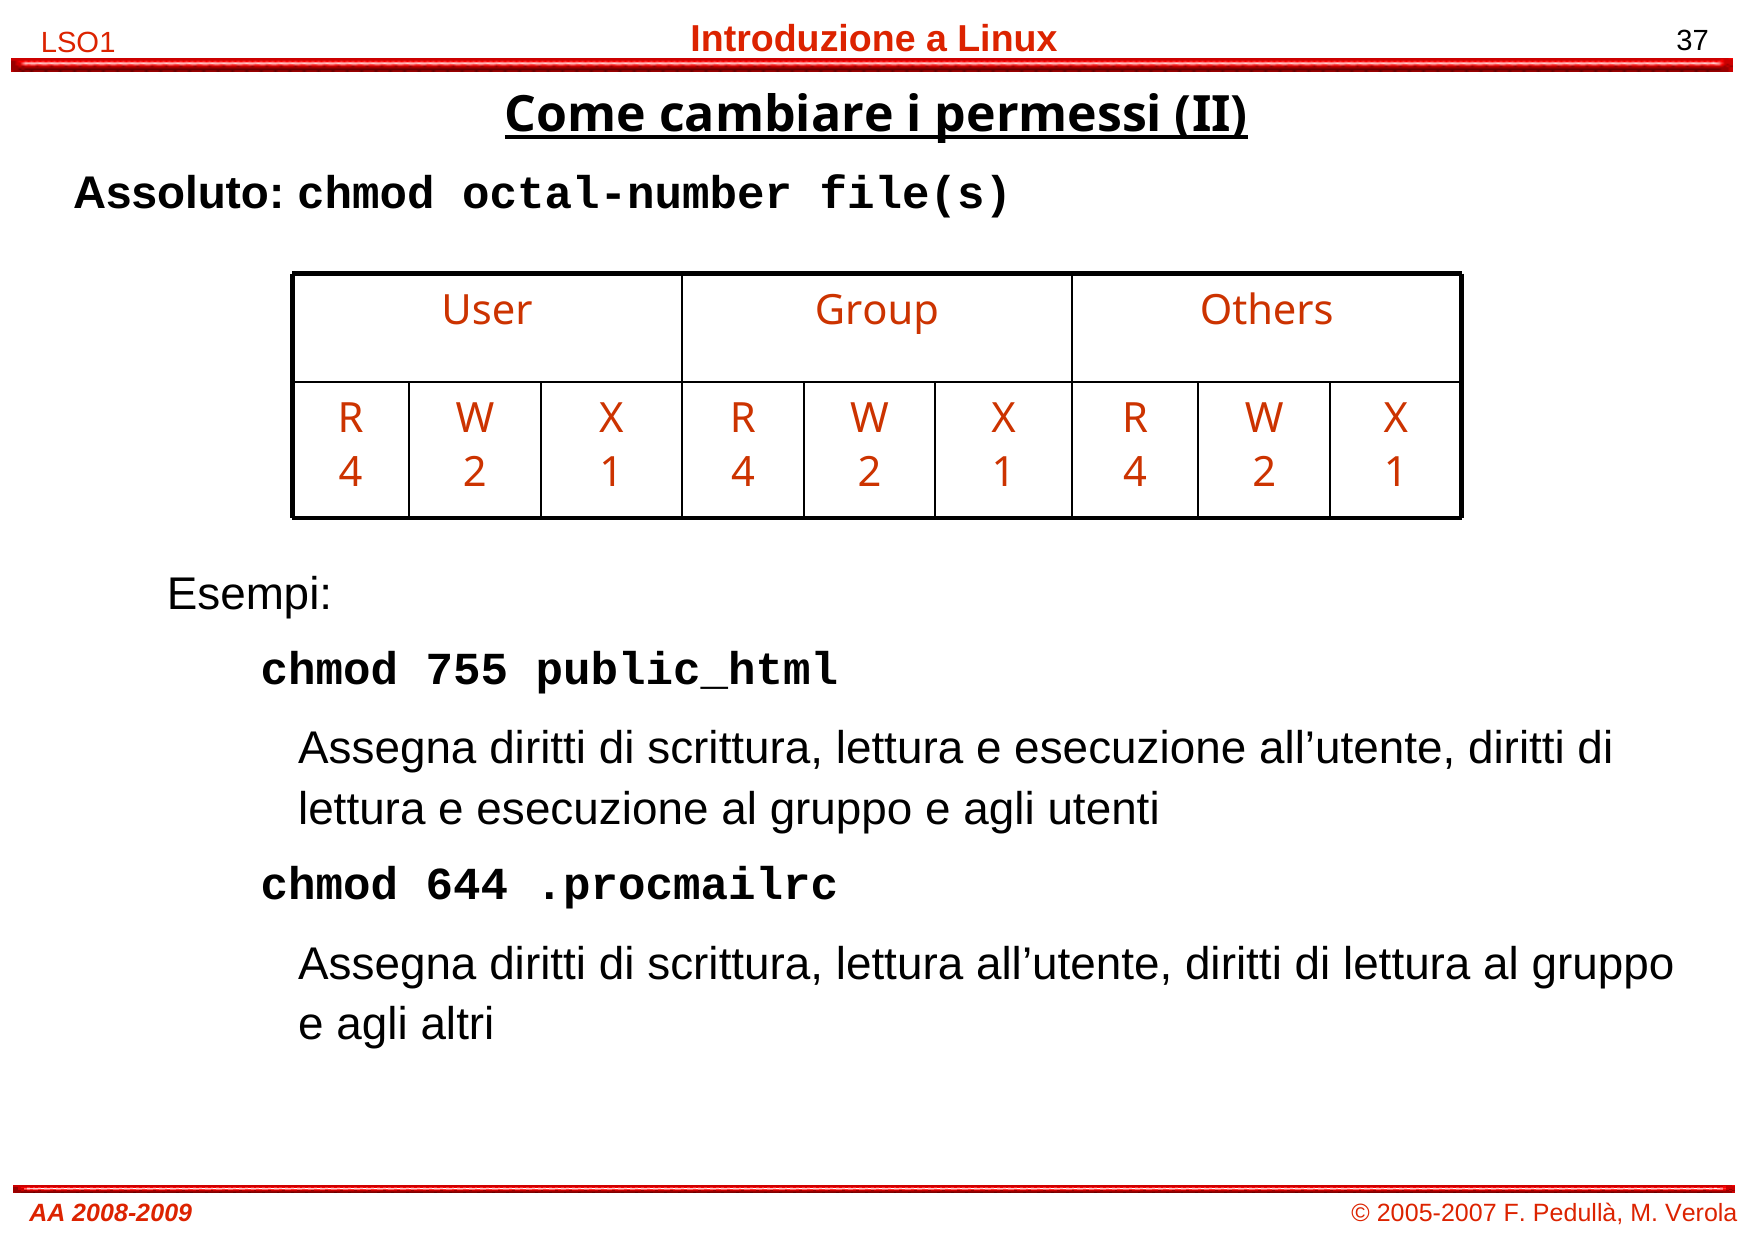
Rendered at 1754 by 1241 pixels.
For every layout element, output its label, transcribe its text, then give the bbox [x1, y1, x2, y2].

list X 1 [542, 383, 681, 516]
list Others [1073, 276, 1459, 381]
list X 1 [541, 520, 682, 524]
list W 2 [410, 520, 541, 524]
list W 2 [410, 383, 540, 516]
list Assoluto: chmod octal-number file(s) Esempi: chmod 755 public_html Assegna diritti di scrittura, lettura e esecuzione all’utente, diritti di lettura e esecuzione al gruppo e agli utenti chmod 644 .procmailrc Assegna diritti di scrittura, lettura all’utente, diritti di lettura al gruppo e agli altri [58, 159, 1696, 1205]
list R 4 [1073, 383, 1197, 516]
picture [13, 1185, 58, 1193]
title Come cambiare i permessi (II) [438, 66, 1315, 159]
list X 1 [1331, 383, 1459, 516]
list R 4 [292, 520, 410, 524]
list Group [683, 276, 1071, 381]
list X 1 [936, 383, 1071, 516]
list X 1 [1331, 520, 1462, 524]
list X 1 [936, 520, 1071, 524]
list W 2 [1199, 520, 1331, 524]
list W 2 [1199, 383, 1329, 516]
list W 2 [804, 520, 936, 524]
list R 4 [1071, 520, 1199, 524]
list User [295, 276, 681, 381]
list R 4 [683, 383, 803, 516]
list W 2 [805, 383, 934, 516]
picture [11, 58, 1733, 72]
picture [1696, 1185, 1735, 1193]
list R 4 [682, 520, 804, 524]
list R 4 [295, 383, 408, 516]
